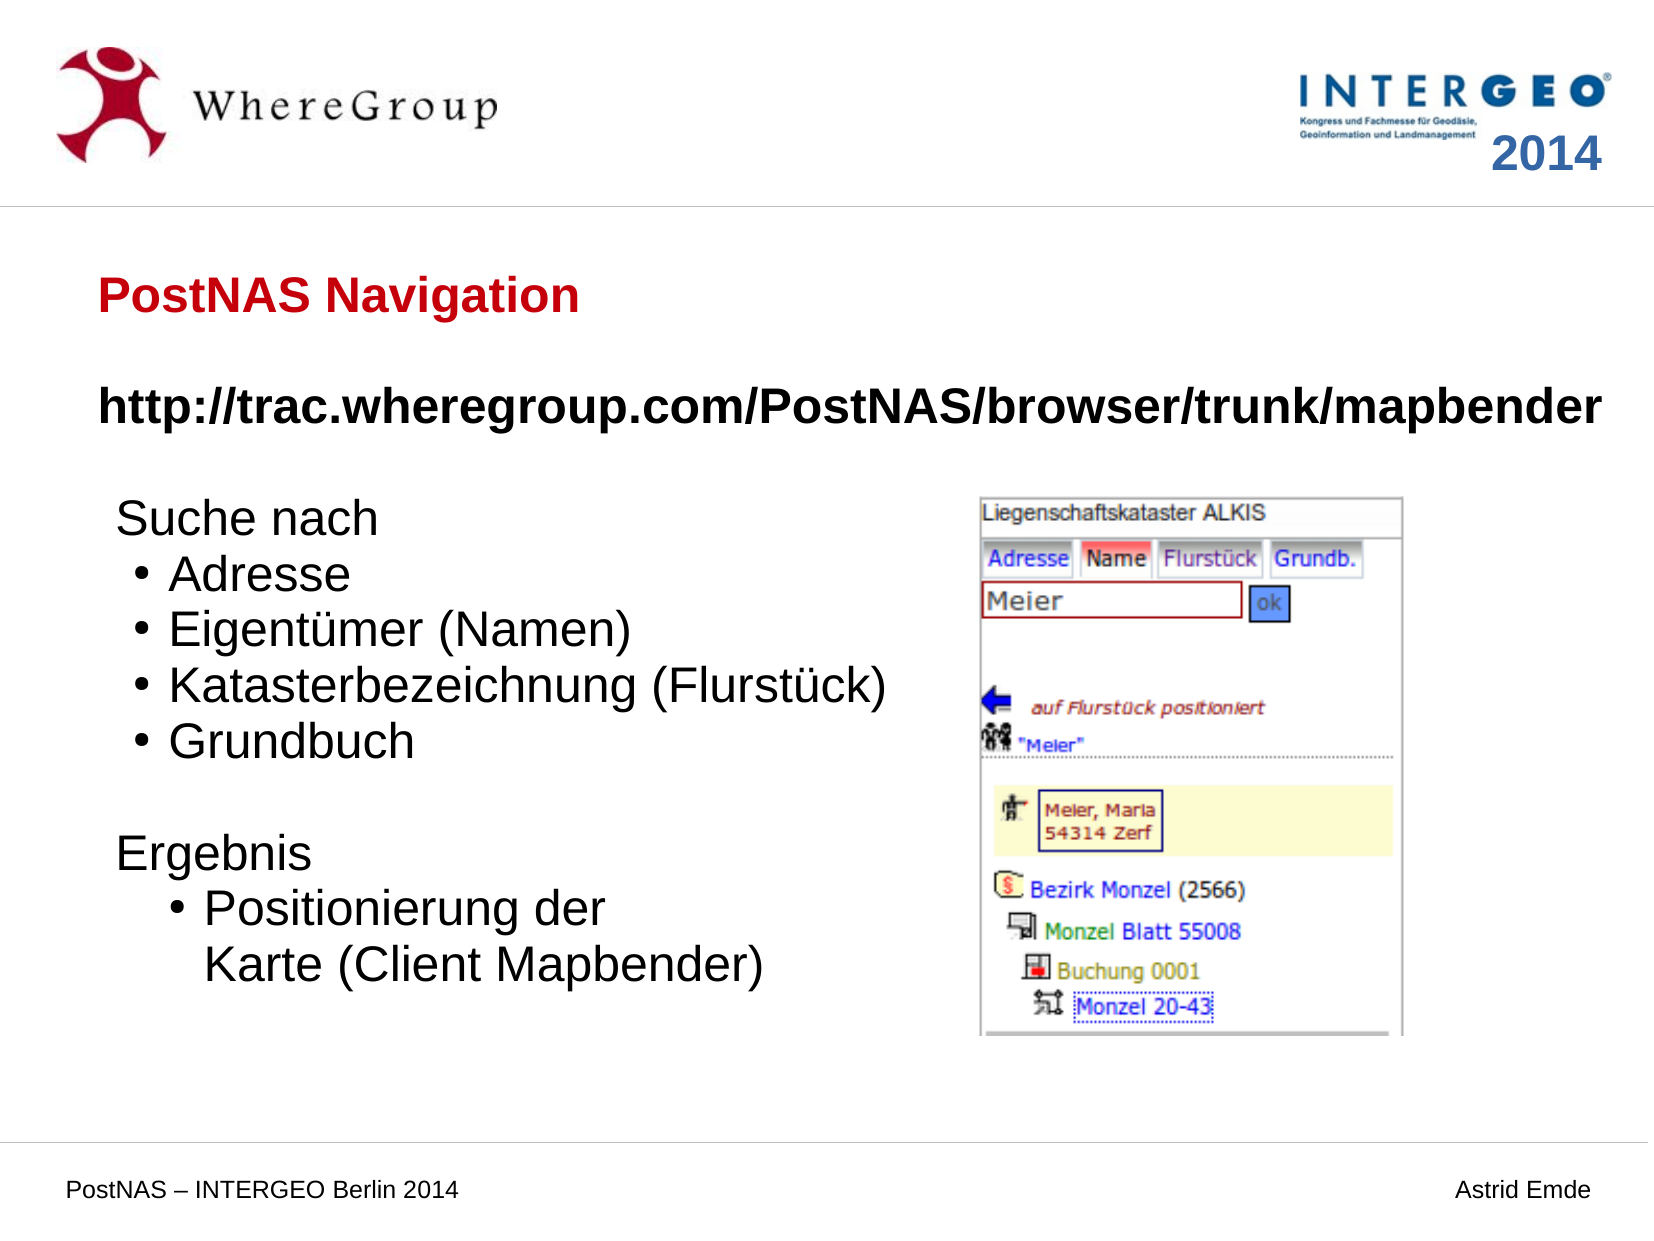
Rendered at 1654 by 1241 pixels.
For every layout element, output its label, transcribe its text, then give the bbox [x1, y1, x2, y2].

picture [56, 47, 497, 163]
picture [976, 496, 1406, 1036]
text_box PostNAS Navigation http://trac.wheregroup.com/PostNAS/browser/trunk/mapbender Suche nach Adresse Eigentümer (Namen) Katasterbezeichnung (Flurstück) Grundbuch Ergebnis Positionierung der Karte (Client Mapbender) [82, 259, 1595, 1087]
picture [1299, 29, 1613, 185]
